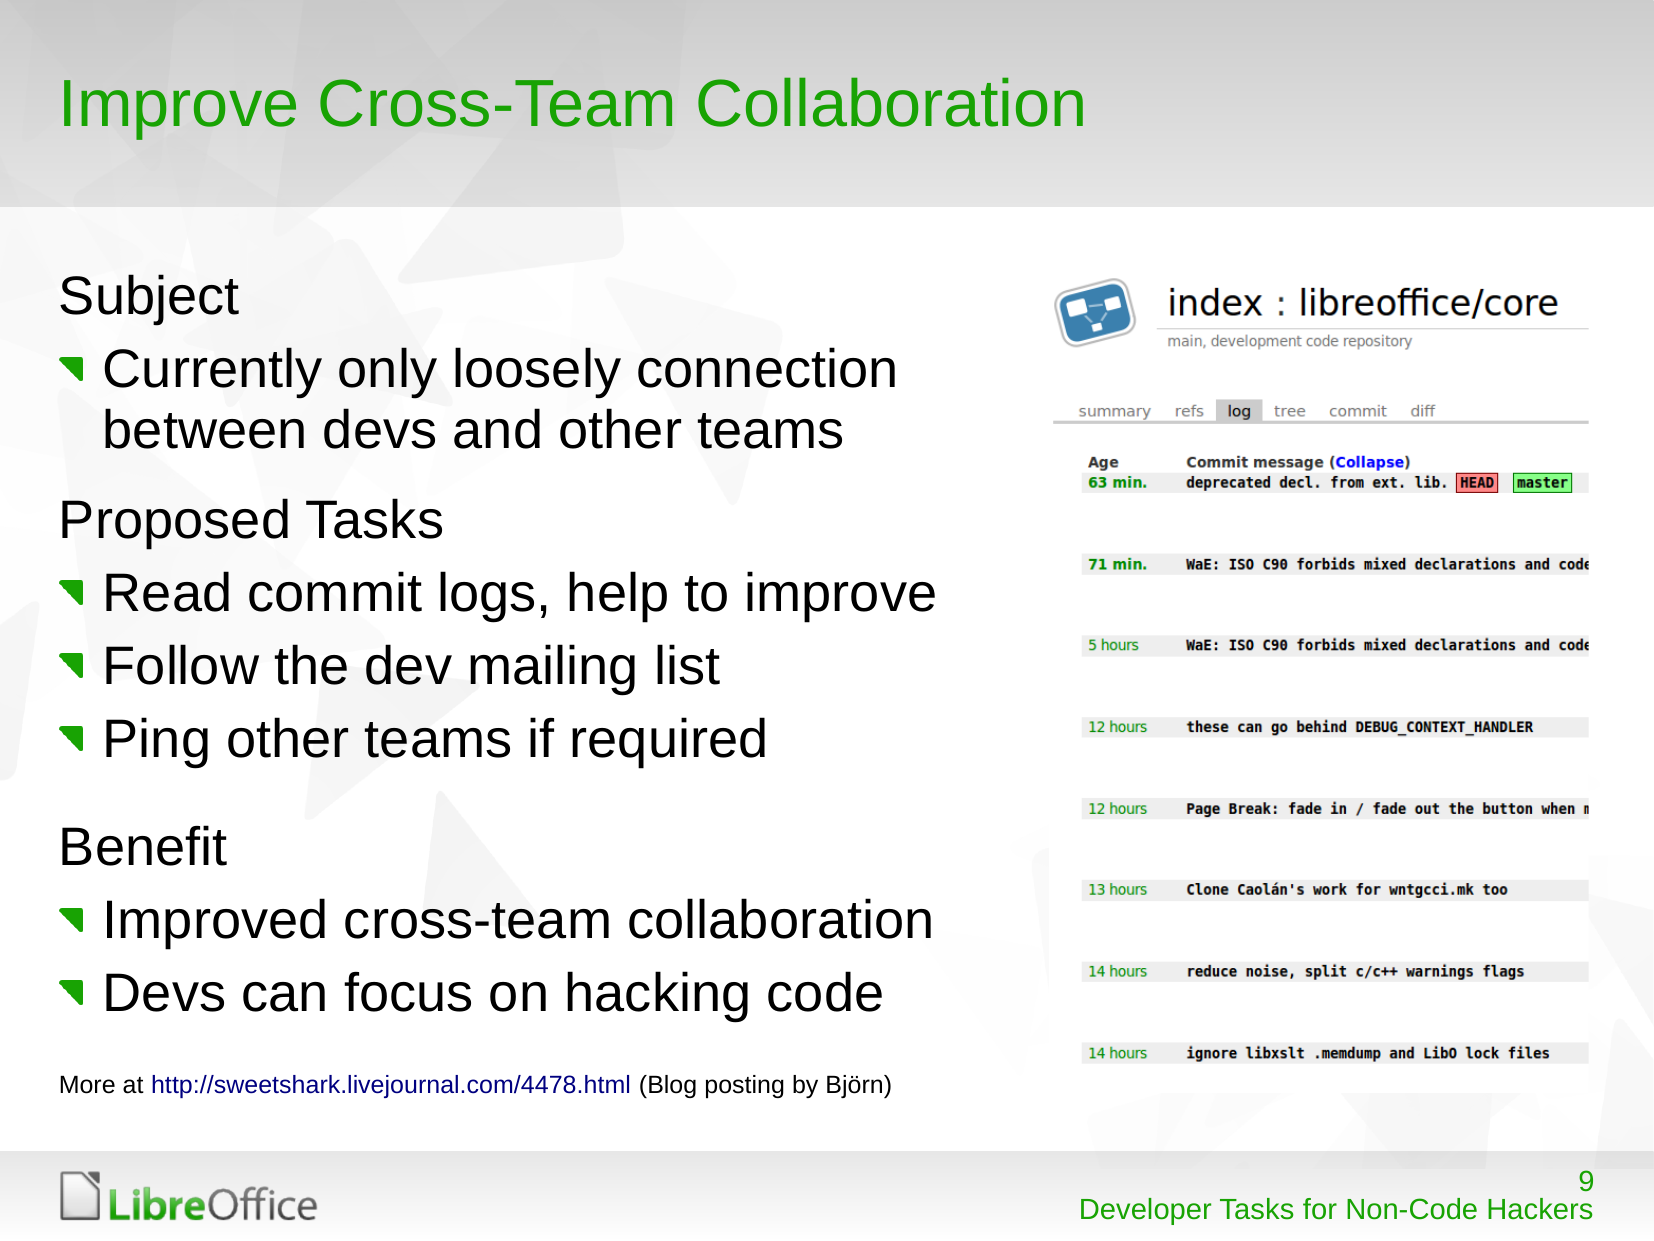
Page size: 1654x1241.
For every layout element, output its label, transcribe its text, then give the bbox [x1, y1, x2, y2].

picture [0, 0, 783, 931]
list Subject Currently only loosely connection between devs and other teams Proposed Tasks Read commit logs, help to improve Follow the dev mailing list Ping other teams if required Benefit Improved cross-team collaboration Devs can focus on hacking code More at http://sweetshark.livejournal.com/4478.html (Blog posting by Björn) [59, 265, 1595, 1100]
picture [41, 1152, 337, 1240]
title Improve Cross-Team Collaboration [59, 29, 1595, 178]
picture [915, 548, 1654, 1169]
picture [1033, 273, 1589, 1093]
